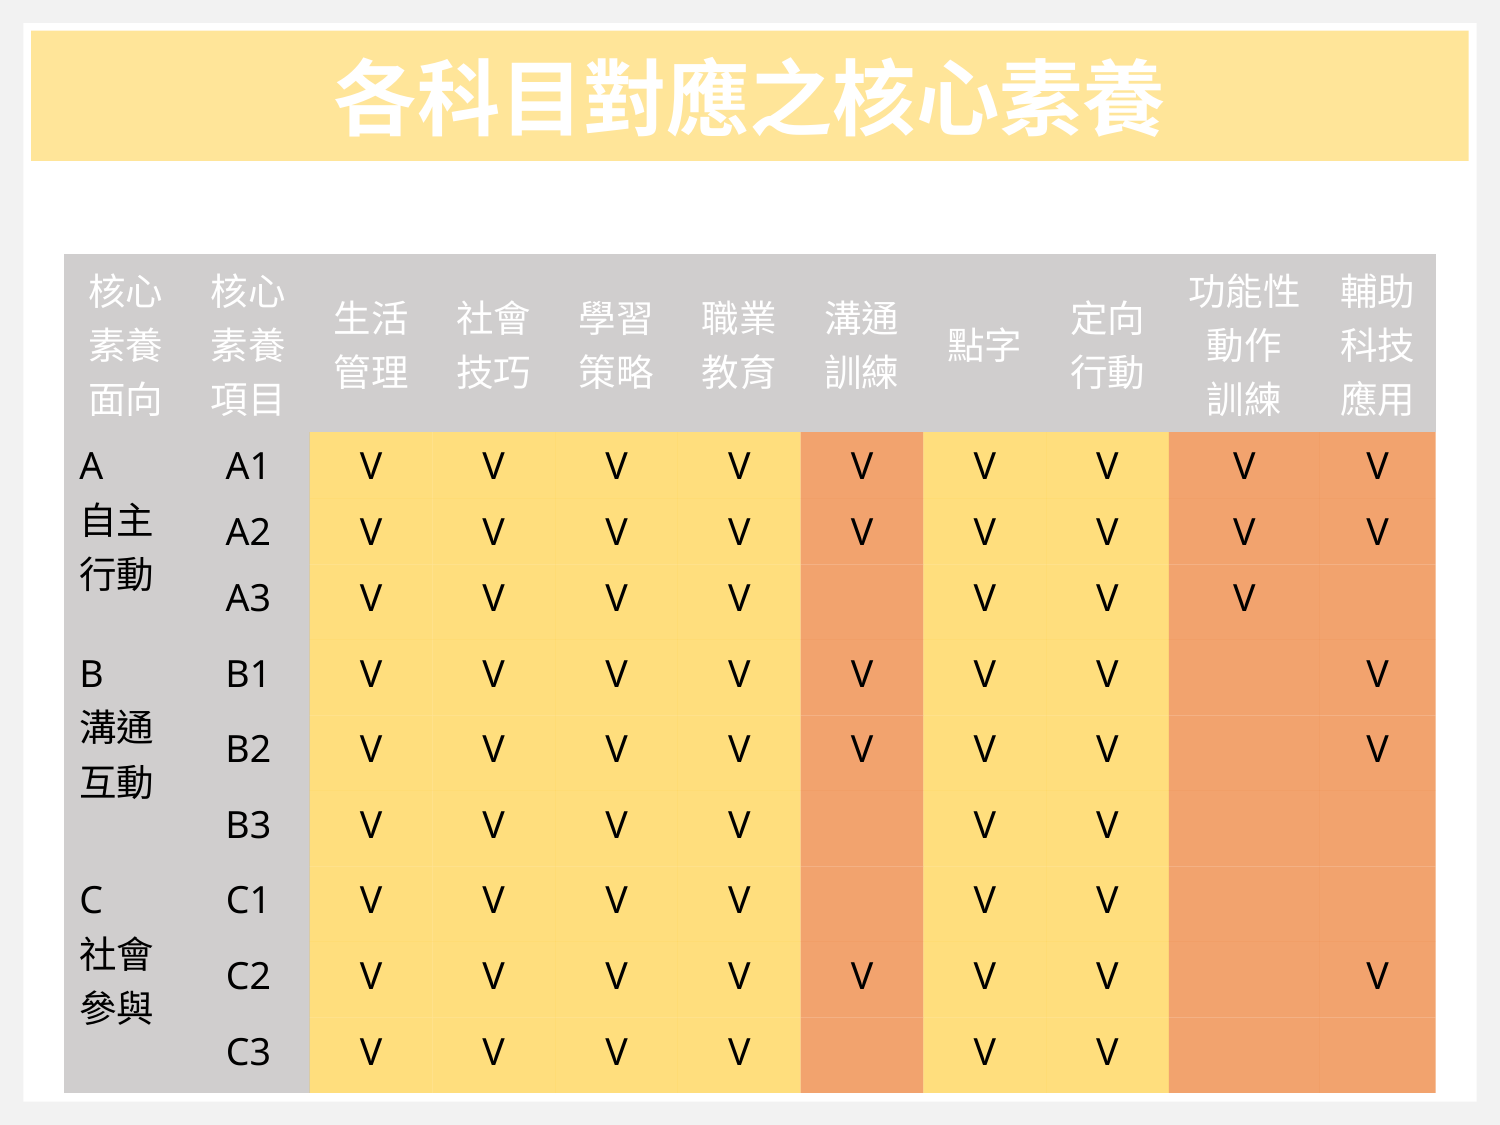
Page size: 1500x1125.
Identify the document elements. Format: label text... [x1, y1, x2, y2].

table_cell [1169, 942, 1320, 1017]
table_cell V [432, 640, 555, 715]
table_cell V [678, 866, 801, 942]
table_cell V [801, 715, 923, 791]
table_cell V [555, 791, 678, 866]
table_cell V [555, 498, 678, 564]
table_cell [1320, 564, 1436, 640]
table_cell V [1169, 564, 1320, 640]
table_cell V [801, 942, 923, 1017]
table_cell V [555, 1017, 678, 1093]
table_cell V [1320, 715, 1436, 791]
table_cell V [1046, 432, 1169, 498]
table_cell V [432, 432, 555, 498]
table_cell V [310, 791, 432, 866]
table_cell V [1046, 791, 1169, 866]
table_cell A2 [187, 498, 310, 564]
table_cell V [1046, 1017, 1169, 1093]
table_cell V [1320, 498, 1436, 564]
table_cell [1320, 791, 1436, 866]
table_cell V [1320, 640, 1436, 715]
table_cell B3 [187, 791, 310, 866]
table_header 核心素養面向 [64, 254, 187, 432]
table_cell V [678, 640, 801, 715]
table_cell V [1046, 498, 1169, 564]
table_header 輔助科技應用 [1320, 254, 1436, 432]
table_cell C 社會參與 [64, 866, 187, 1093]
table_cell V [555, 715, 678, 791]
table_cell [801, 866, 923, 942]
table_cell [1169, 715, 1320, 791]
table_header 生活管理 [310, 254, 432, 432]
table_cell V [678, 942, 801, 1017]
table_cell V [923, 498, 1046, 564]
table_cell V [1169, 498, 1320, 564]
table_cell V [1320, 432, 1436, 498]
table_cell V [678, 715, 801, 791]
text_box 各科目對應之核心素養 [31, 30, 1469, 161]
table_header 職業教育 [678, 254, 801, 432]
table_cell V [801, 432, 923, 498]
table_cell V [310, 432, 432, 498]
table_cell V [678, 1017, 801, 1093]
table_header 社會技巧 [432, 254, 555, 432]
table_cell V [555, 942, 678, 1017]
table_cell [801, 791, 923, 866]
table_cell V [555, 564, 678, 640]
table_cell V [310, 866, 432, 942]
table_header 定向行動 [1046, 254, 1169, 432]
table_cell A3 [187, 564, 310, 640]
table_cell V [310, 1017, 432, 1093]
table_cell [1169, 1017, 1320, 1093]
table_header 點字 [923, 254, 1046, 432]
table_cell V [923, 715, 1046, 791]
table_header 核心素養項目 [187, 254, 310, 432]
table_cell A 自主行動 [64, 432, 187, 640]
table_cell V [555, 432, 678, 498]
table_cell V [678, 432, 801, 498]
table_cell C2 [187, 942, 310, 1017]
table_header 溝通訓練 [801, 254, 923, 432]
table_cell V [678, 564, 801, 640]
table_cell V [310, 498, 432, 564]
table_cell [801, 564, 923, 640]
table_cell [1169, 640, 1320, 715]
table_cell V [678, 498, 801, 564]
table_cell V [310, 640, 432, 715]
table_cell V [310, 942, 432, 1017]
table_cell V [310, 715, 432, 791]
table_cell [1169, 866, 1320, 942]
table_cell V [310, 564, 432, 640]
table_cell V [1320, 942, 1436, 1017]
table_cell V [555, 640, 678, 715]
table_cell V [432, 564, 555, 640]
table_cell V [923, 942, 1046, 1017]
table_cell V [923, 866, 1046, 942]
table_header 功能性動作 訓練 [1169, 254, 1320, 432]
table_cell V [1169, 432, 1320, 498]
table_cell B2 [187, 715, 310, 791]
table_cell V [801, 640, 923, 715]
table_cell V [923, 432, 1046, 498]
table_cell V [1046, 942, 1169, 1017]
table_cell C3 [187, 1017, 310, 1093]
table_cell V [1046, 866, 1169, 942]
table_cell V [678, 791, 801, 866]
table_cell V [432, 791, 555, 866]
table_cell V [923, 640, 1046, 715]
table_cell C1 [187, 866, 310, 942]
table_cell V [1046, 640, 1169, 715]
table_cell [1169, 791, 1320, 866]
table_cell V [432, 866, 555, 942]
table_cell V [432, 715, 555, 791]
table_cell V [923, 564, 1046, 640]
table_cell V [923, 791, 1046, 866]
table_cell V [432, 498, 555, 564]
table_header 學習策略 [555, 254, 678, 432]
table_cell [1320, 866, 1436, 942]
table_cell V [1046, 564, 1169, 640]
table_cell V [555, 866, 678, 942]
table_cell V [801, 498, 923, 564]
table_cell V [923, 1017, 1046, 1093]
table_cell B1 [187, 640, 310, 715]
table_cell A1 [187, 432, 310, 498]
table_cell V [432, 1017, 555, 1093]
table_cell V [432, 942, 555, 1017]
table_cell [1320, 1017, 1436, 1093]
table_cell [801, 1017, 923, 1093]
table_cell V [1046, 715, 1169, 791]
table_cell B 溝通互動 [64, 640, 187, 866]
